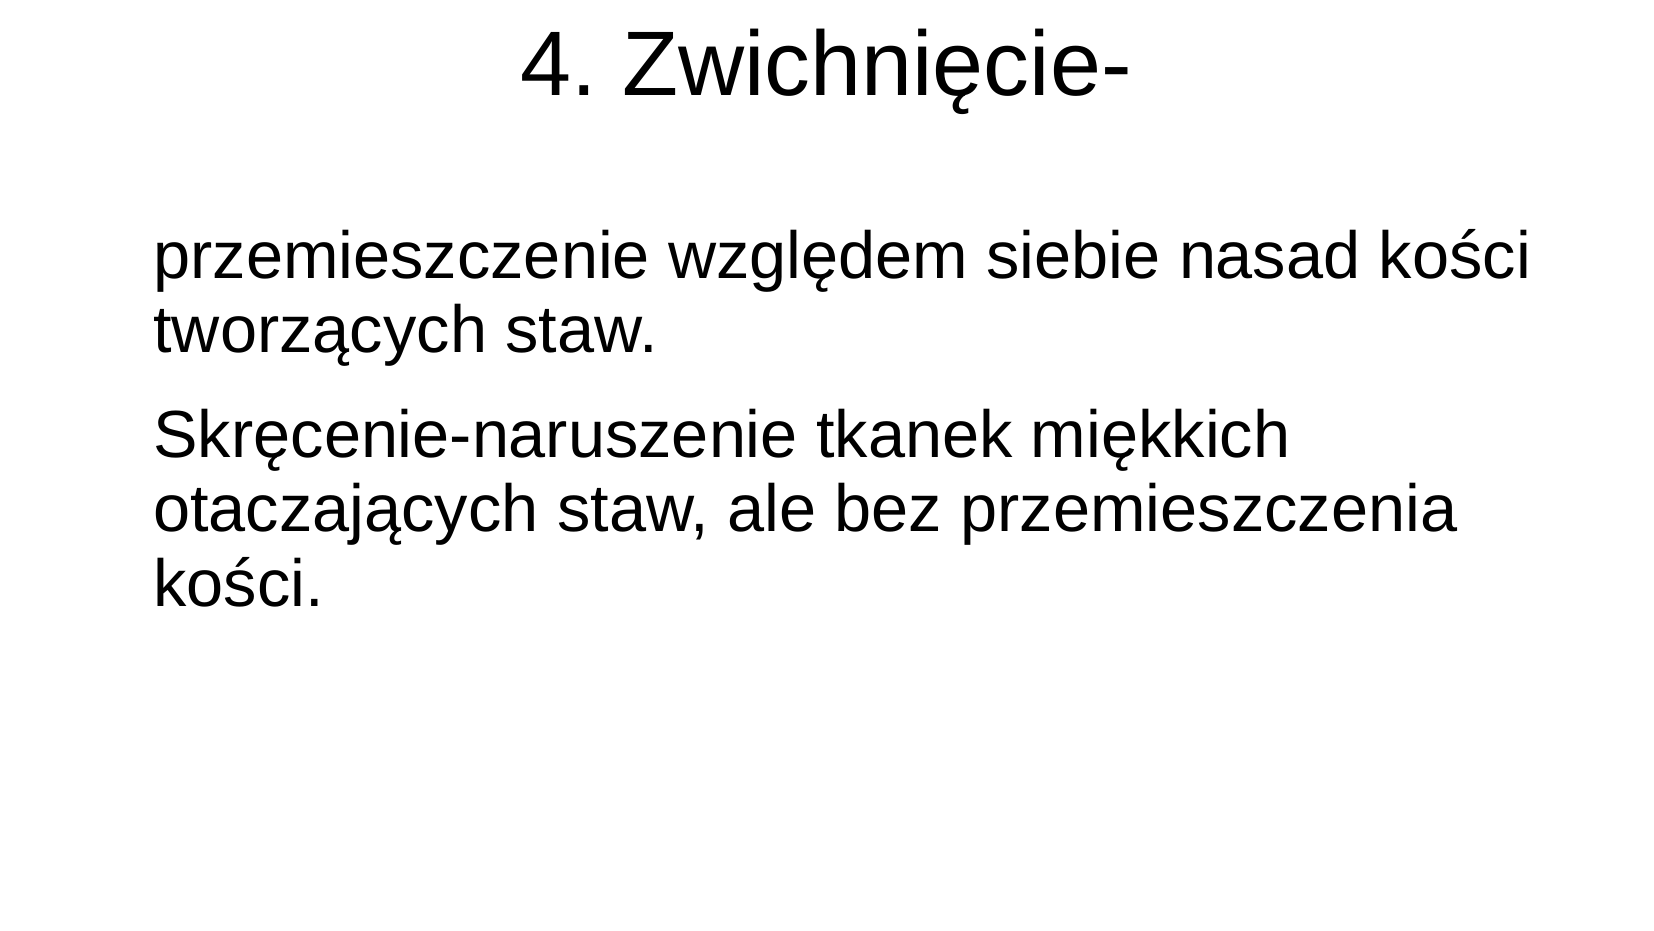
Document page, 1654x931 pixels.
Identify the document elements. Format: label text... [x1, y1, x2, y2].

list przemieszczenie względem siebie nasad kości tworzących staw. Skręcenie-naruszenie tkanek miękkich otaczających staw, ale bez przemieszczenia kości. [82, 217, 1571, 758]
title 4. Zwichnięcie- [82, 12, 1571, 217]
